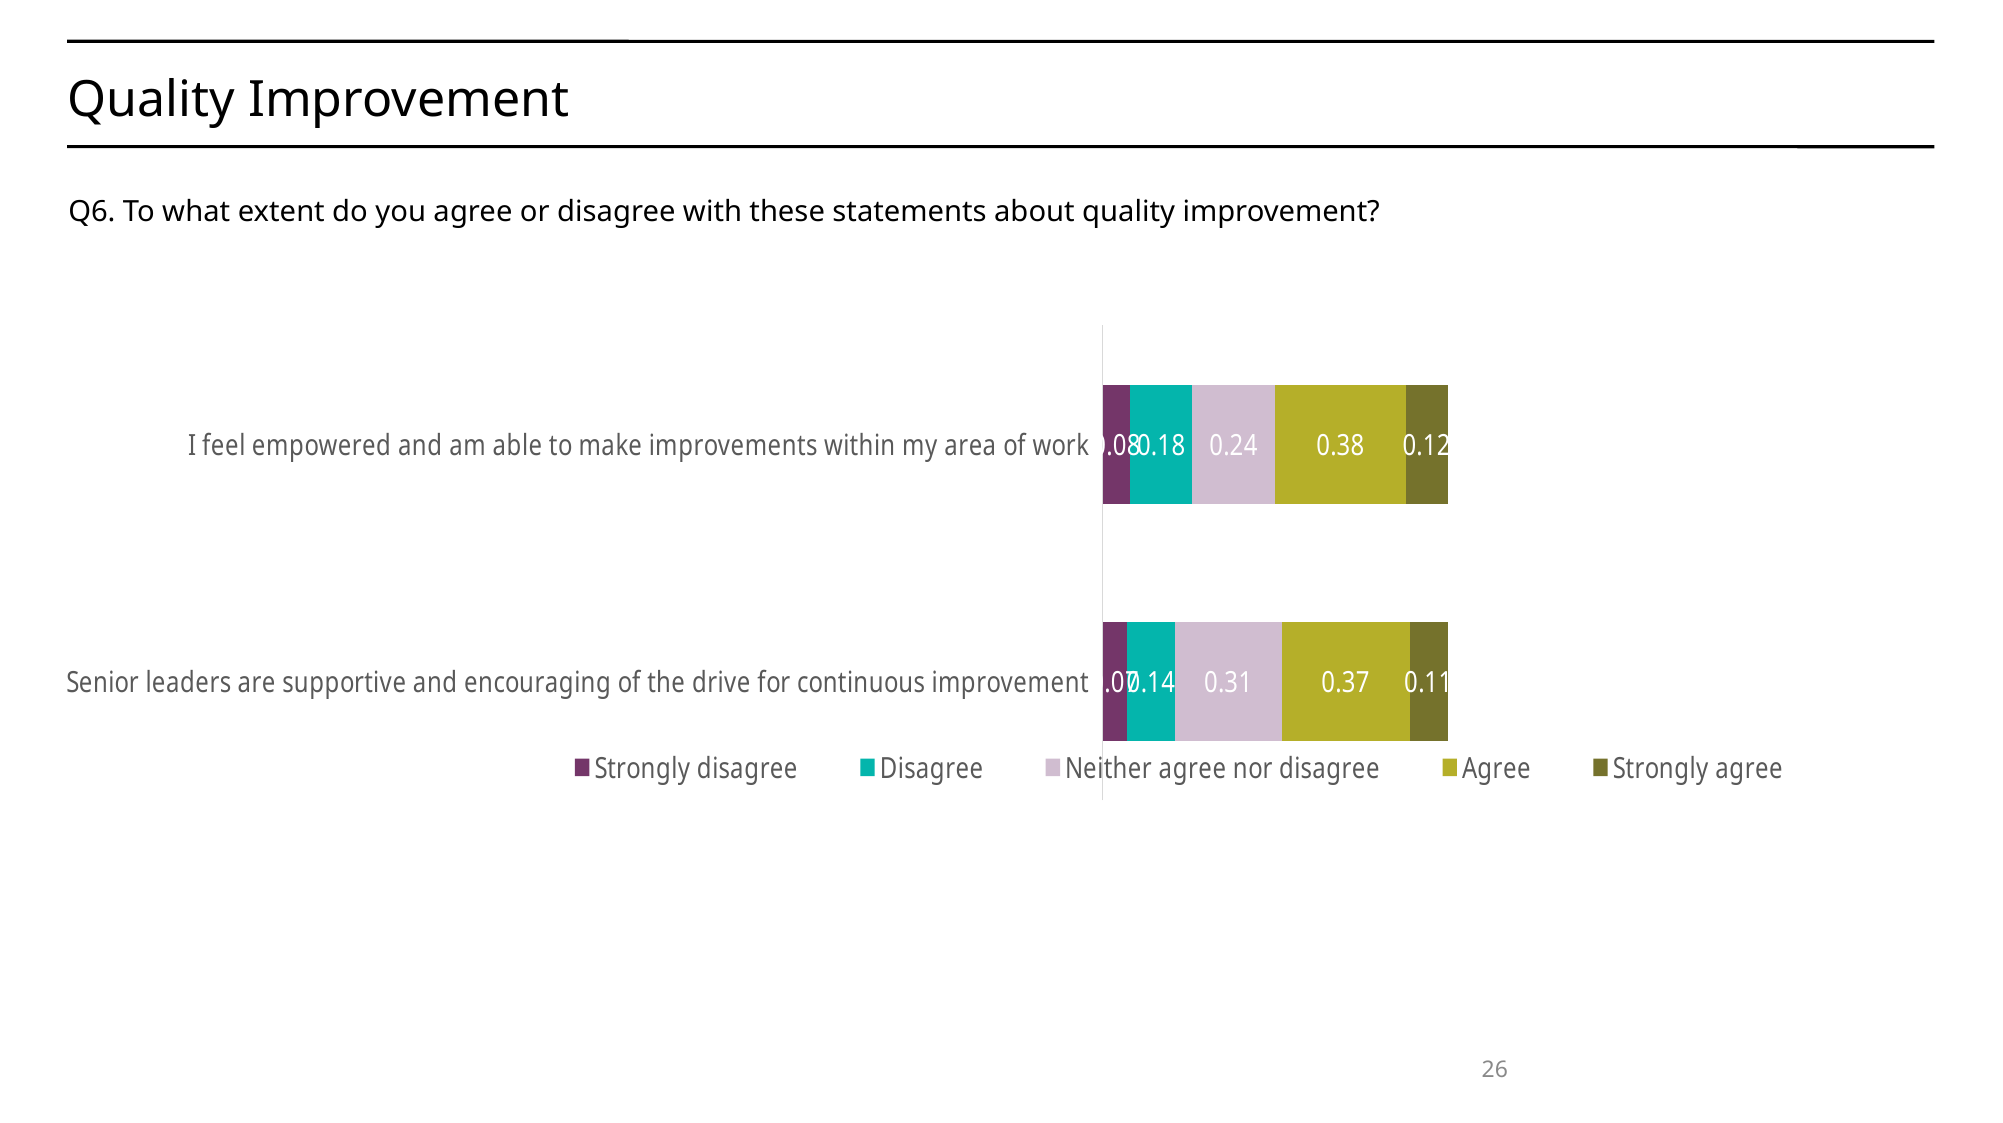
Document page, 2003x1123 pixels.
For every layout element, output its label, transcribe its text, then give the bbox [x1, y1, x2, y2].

chart [66, 315, 1838, 811]
text_box 26 [1466, 1039, 1934, 1100]
text_box Q6. To what extent do you agree or disagree with these statements about quality improvement? [68, 184, 1586, 227]
title Quality Improvement [67, 48, 1936, 136]
